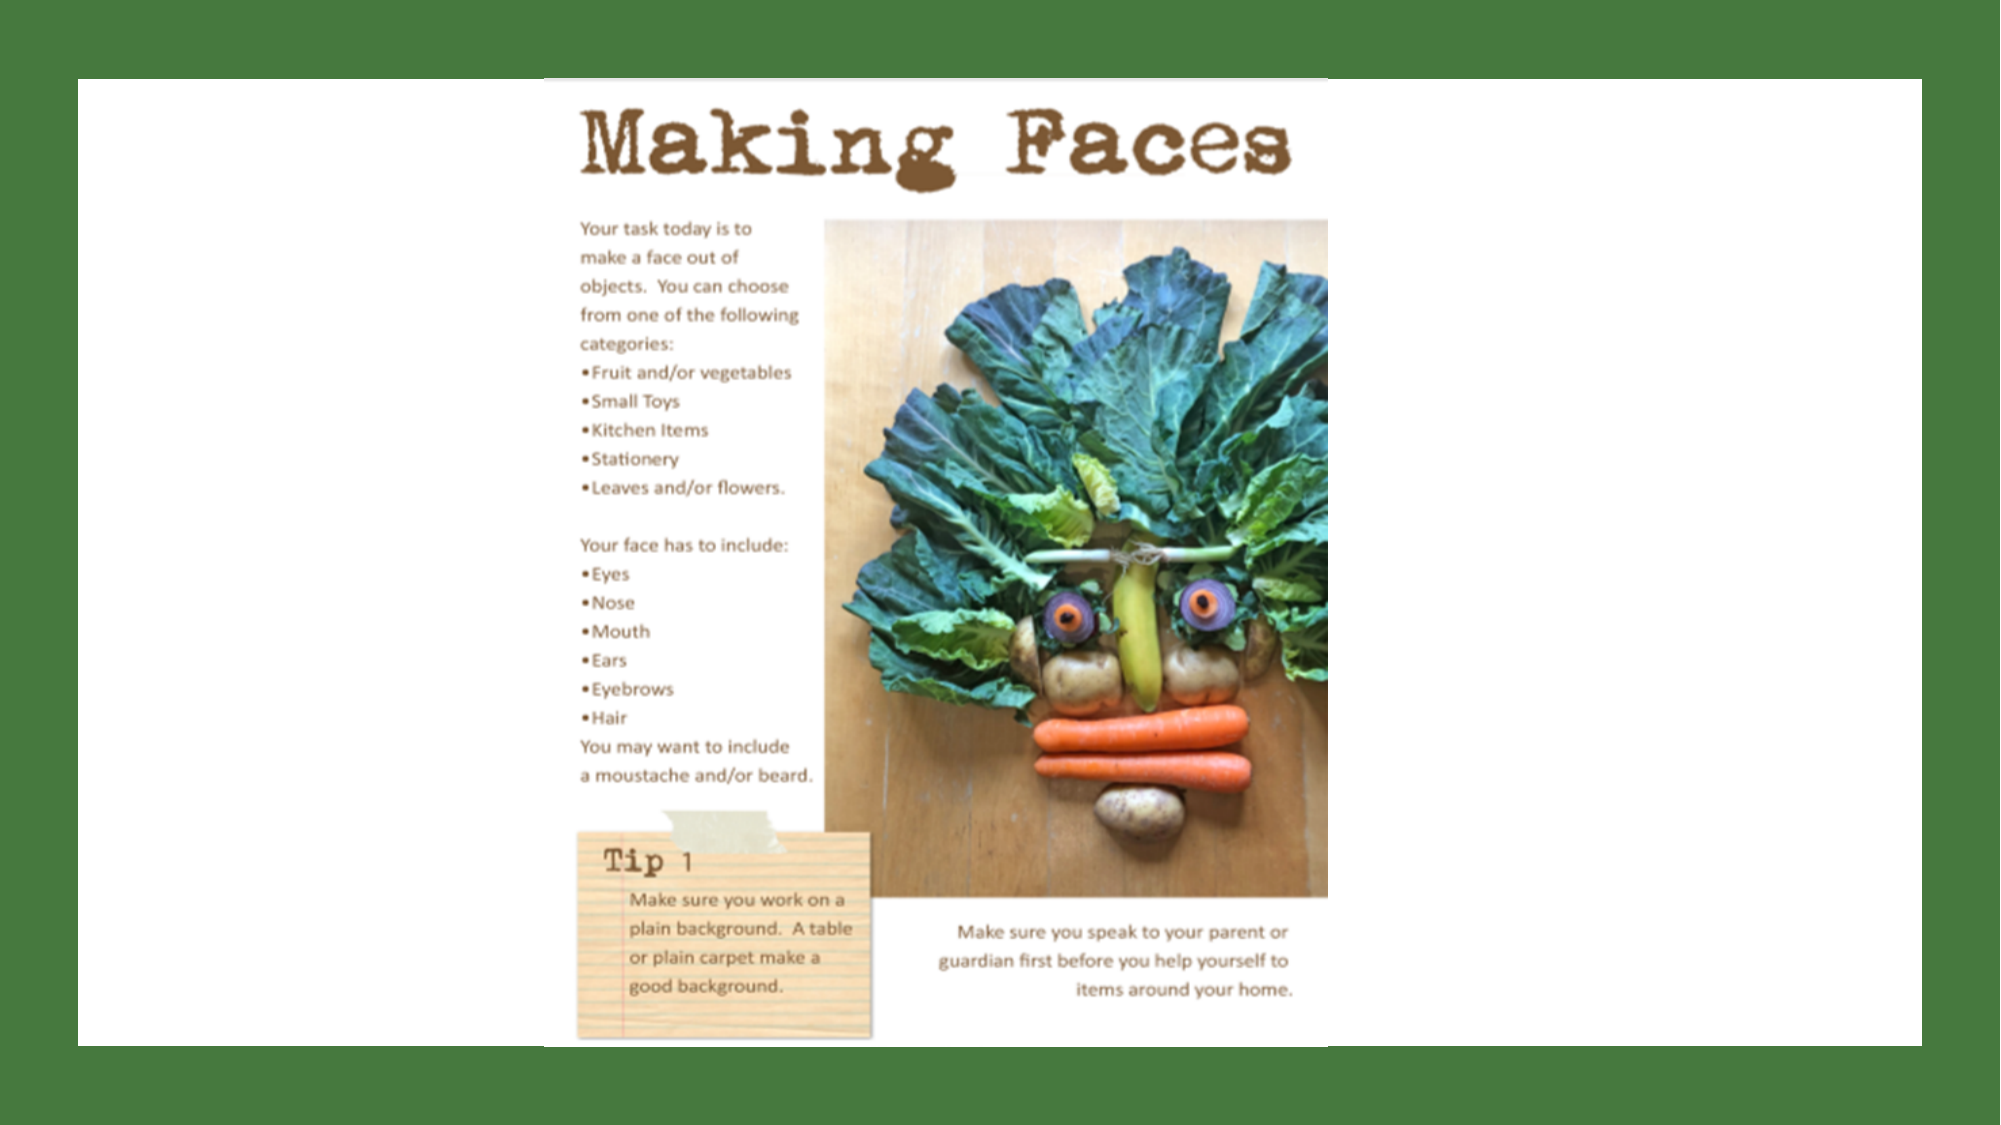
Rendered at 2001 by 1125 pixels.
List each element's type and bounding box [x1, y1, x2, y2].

text_box [0, 0, 2000, 1125]
picture [544, 78, 1328, 1047]
